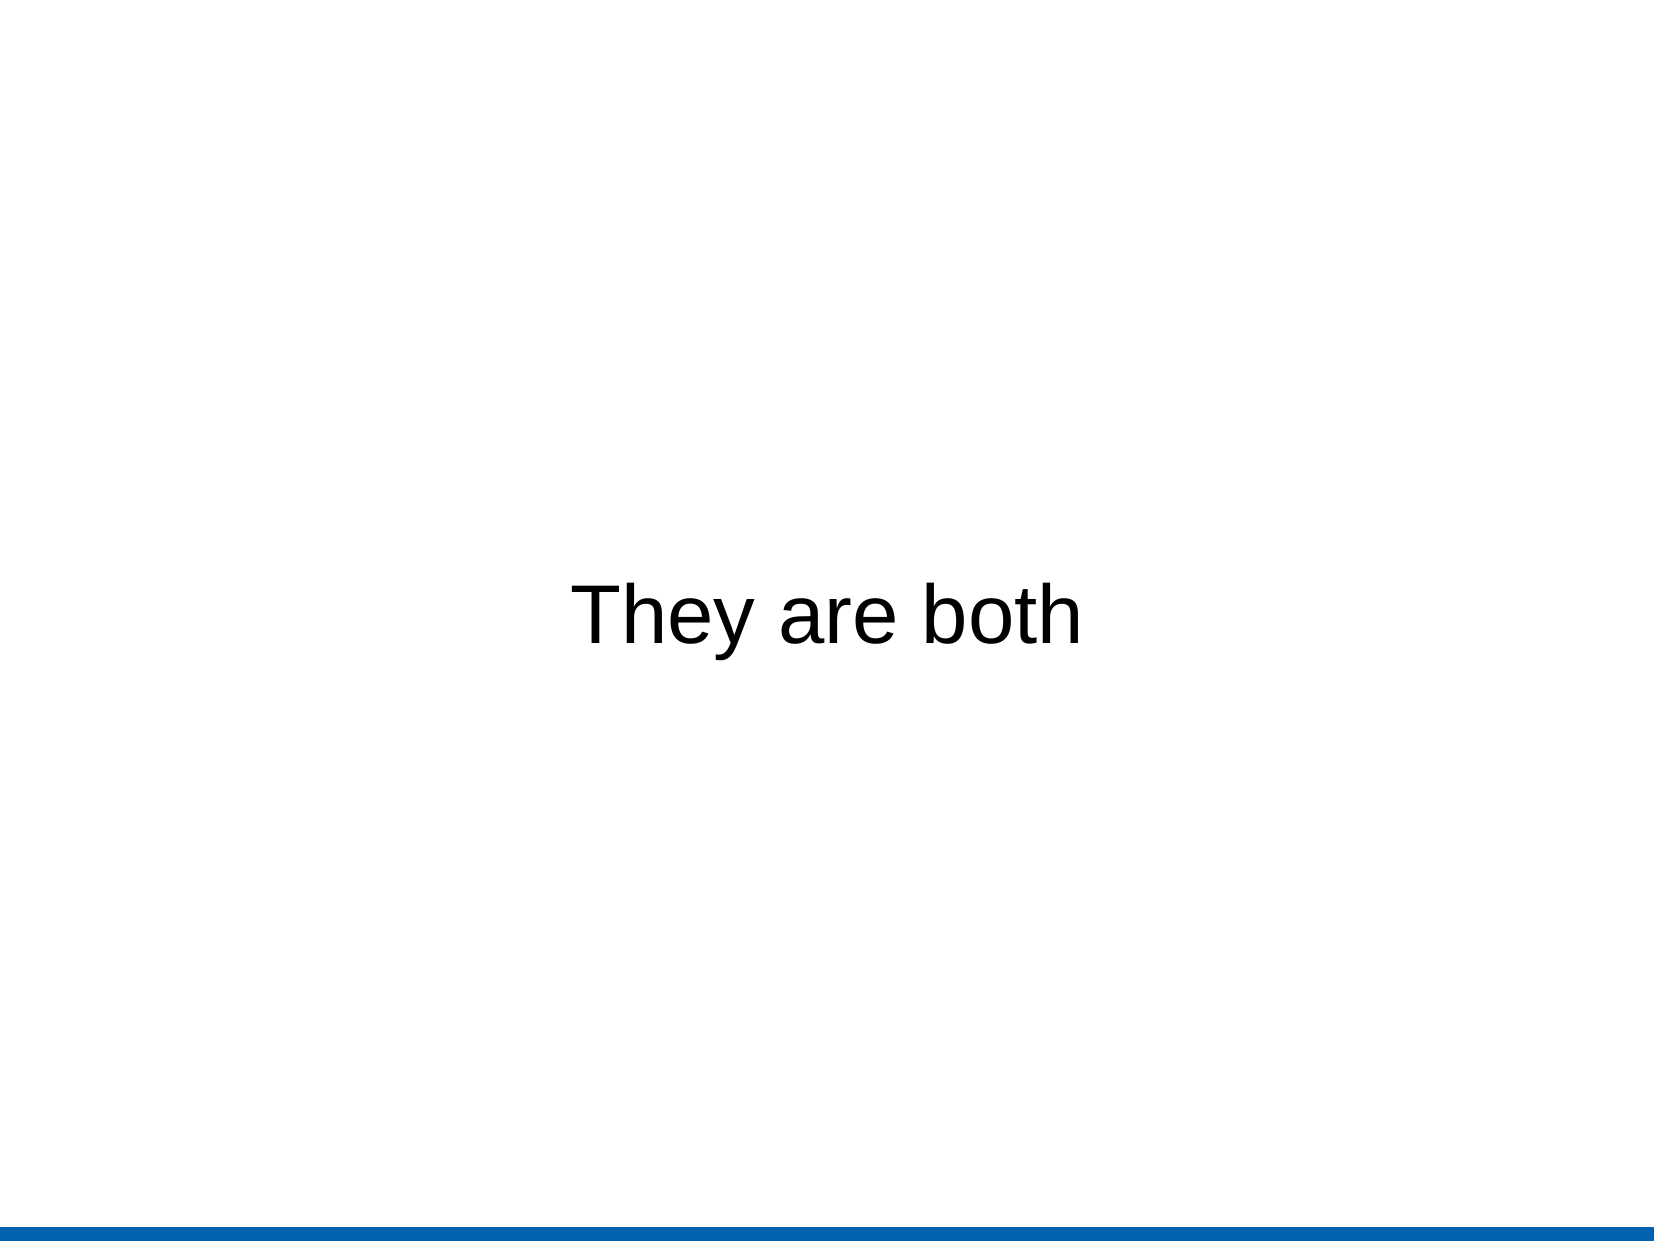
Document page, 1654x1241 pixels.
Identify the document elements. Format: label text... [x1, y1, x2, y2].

subtitle They are both [121, 110, 1534, 1119]
